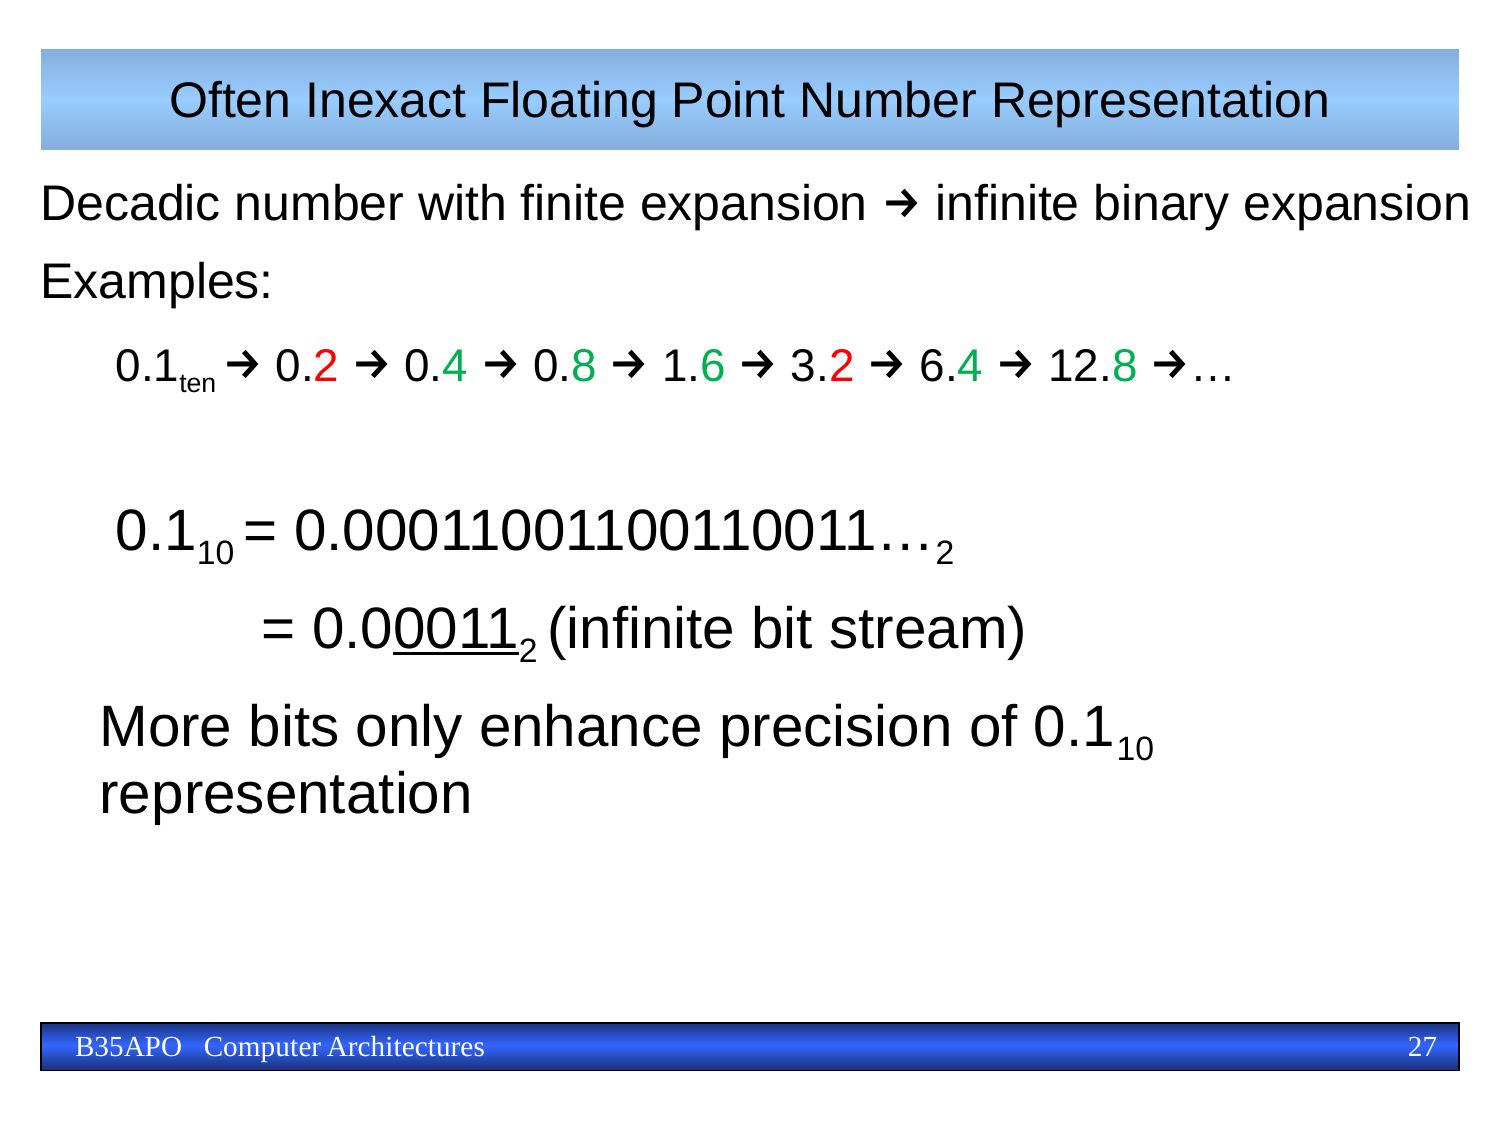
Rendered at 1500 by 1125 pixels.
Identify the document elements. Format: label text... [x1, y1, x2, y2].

title Often Inexact Floating Point Number Representation [41, 49, 1459, 150]
text_box Decadic number with finite expansion → infinite binary expansion Examples: 0.1ten → 0.2 → 0.4 → 0.8 → 1.6 → 3.2 → 6.4 → 12.8 →… 0.110 = 0.00011001100110011…2 = 0.000112 (infinite bit stream) More bits only enhance precision of 0.110 representation [40, 172, 1482, 858]
